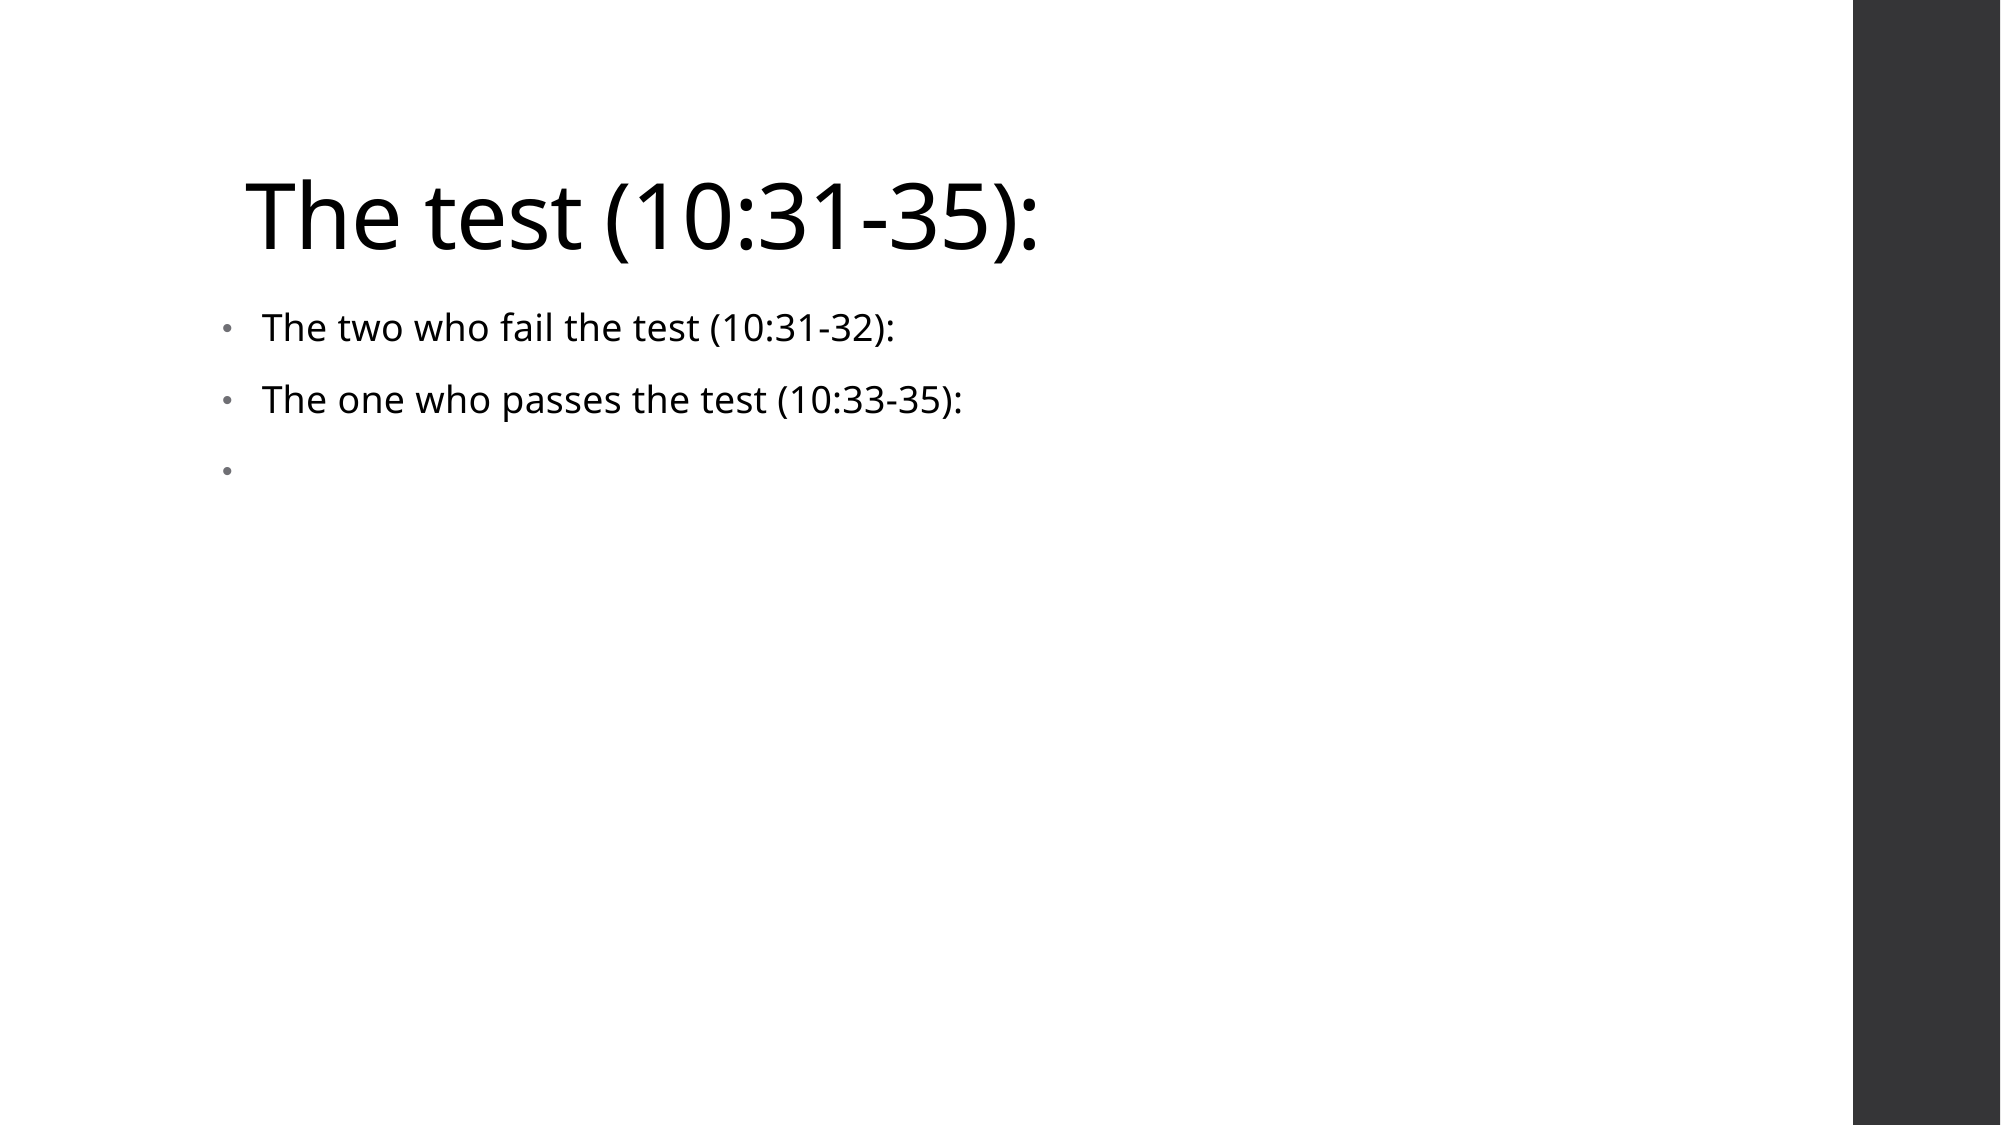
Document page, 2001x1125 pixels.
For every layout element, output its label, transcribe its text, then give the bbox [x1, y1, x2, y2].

title The test (10:31-35): [206, 60, 1797, 278]
list The two who fail the test (10:31-32): The one who passes the test (10:33-35): [206, 299, 1617, 1014]
